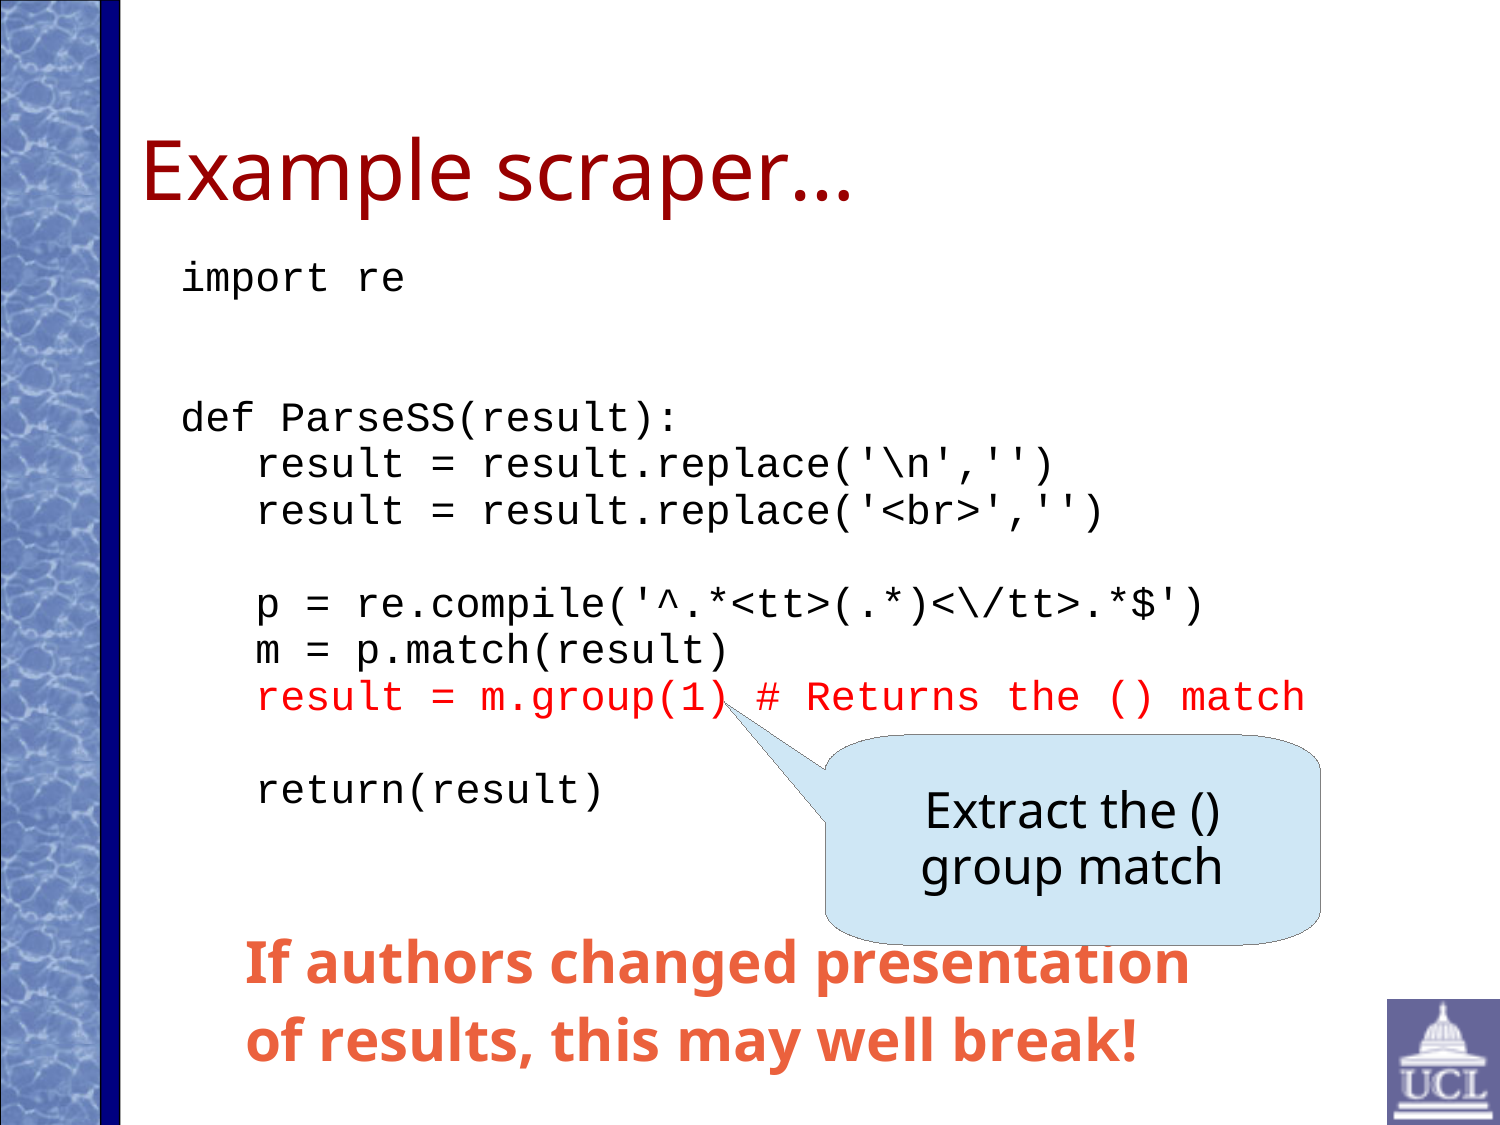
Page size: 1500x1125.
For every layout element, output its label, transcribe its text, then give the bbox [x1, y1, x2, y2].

text_box If authors changed presentation of results, this may well break! [230, 936, 1387, 1100]
text_box import re def ParseSS(result): result = result.replace('\n','') result = result.replace('<br>','') p = re.compile('^.*<tt>(.*)<\/tt>.*$') m = p.match(result) result = m.group(1) # Returns the () match return(result) [165, 247, 1321, 870]
title Example scraper… [124, 37, 1413, 225]
text_box Extract the () group match [724, 701, 1321, 946]
picture [1387, 999, 1500, 1125]
picture [1, 1, 99, 1125]
